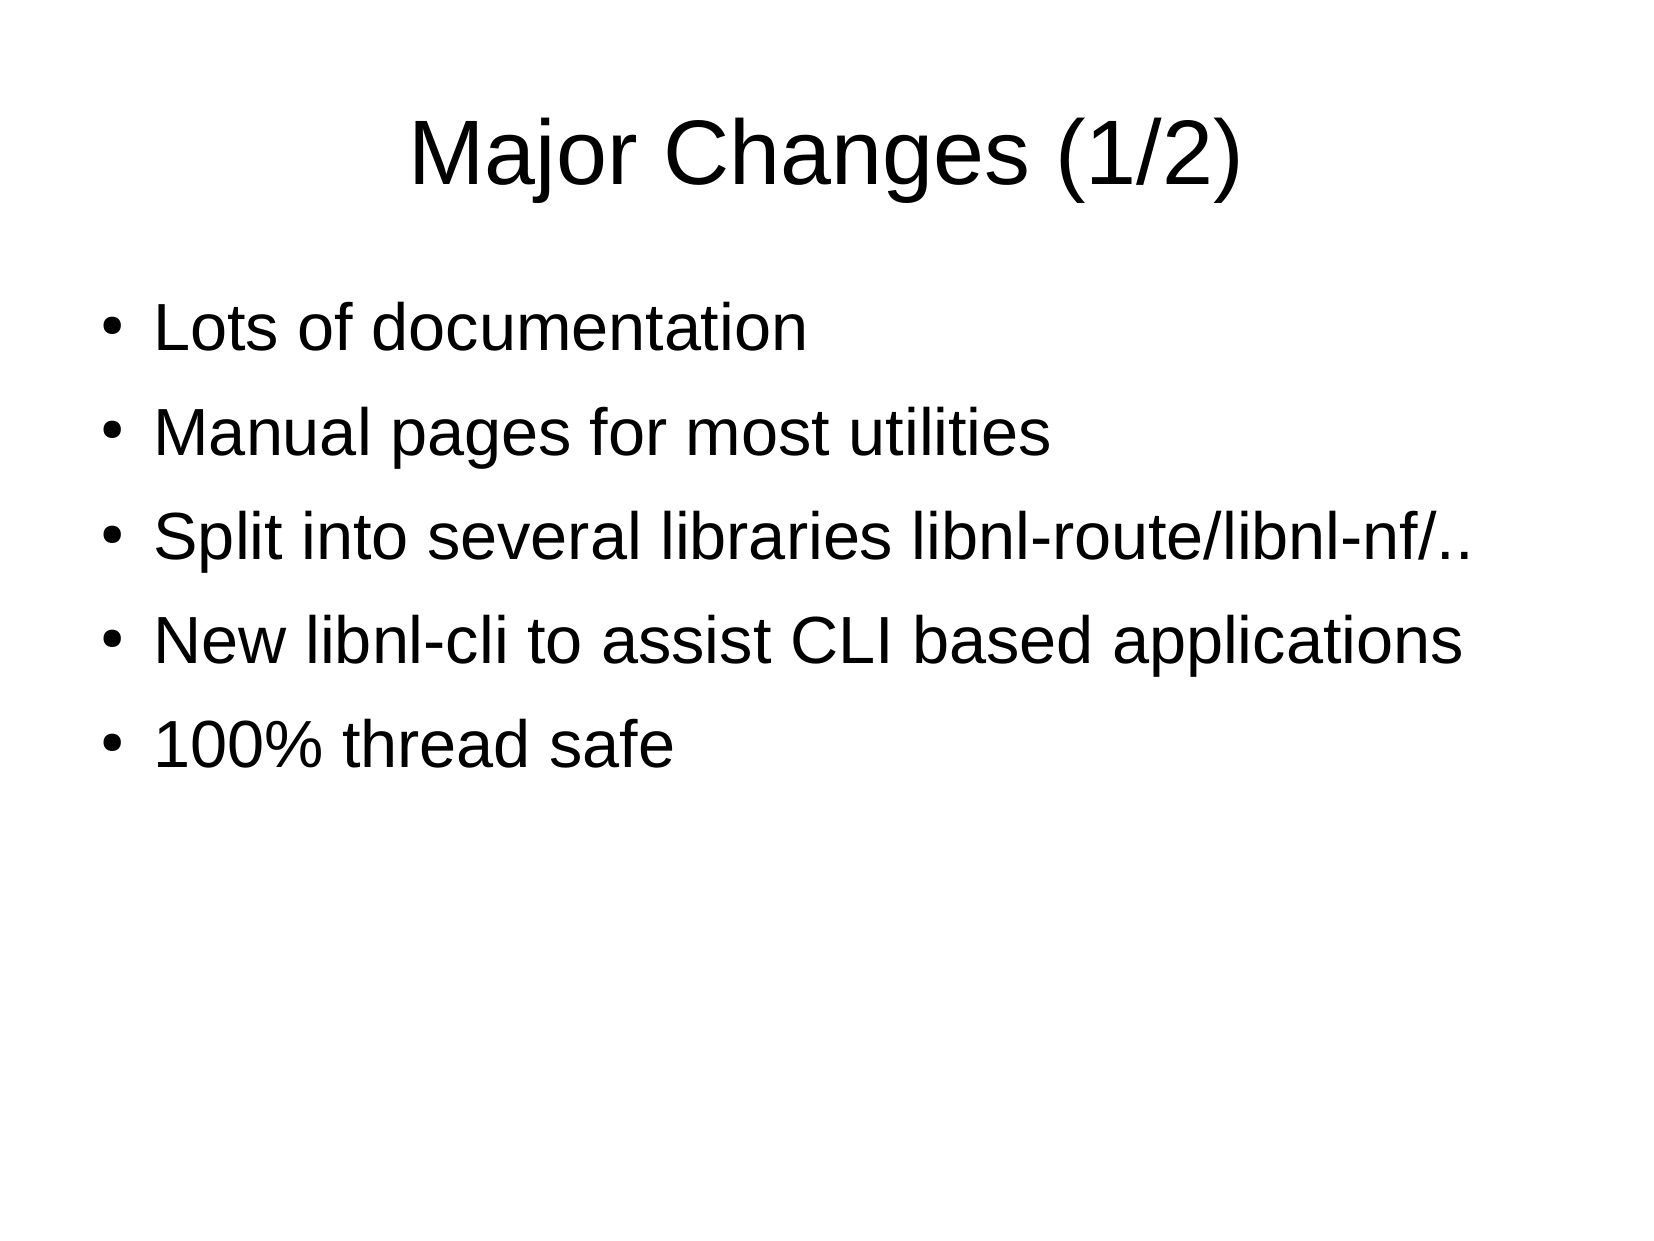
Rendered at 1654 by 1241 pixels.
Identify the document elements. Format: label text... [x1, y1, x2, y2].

title Major Changes (1/2) [82, 49, 1571, 257]
list Lots of documentation Manual pages for most utilities Split into several libraries libnl-route/libnl-nf/.. New libnl-cli to assist CLI based applications 100% thread safe [82, 290, 1571, 1094]
